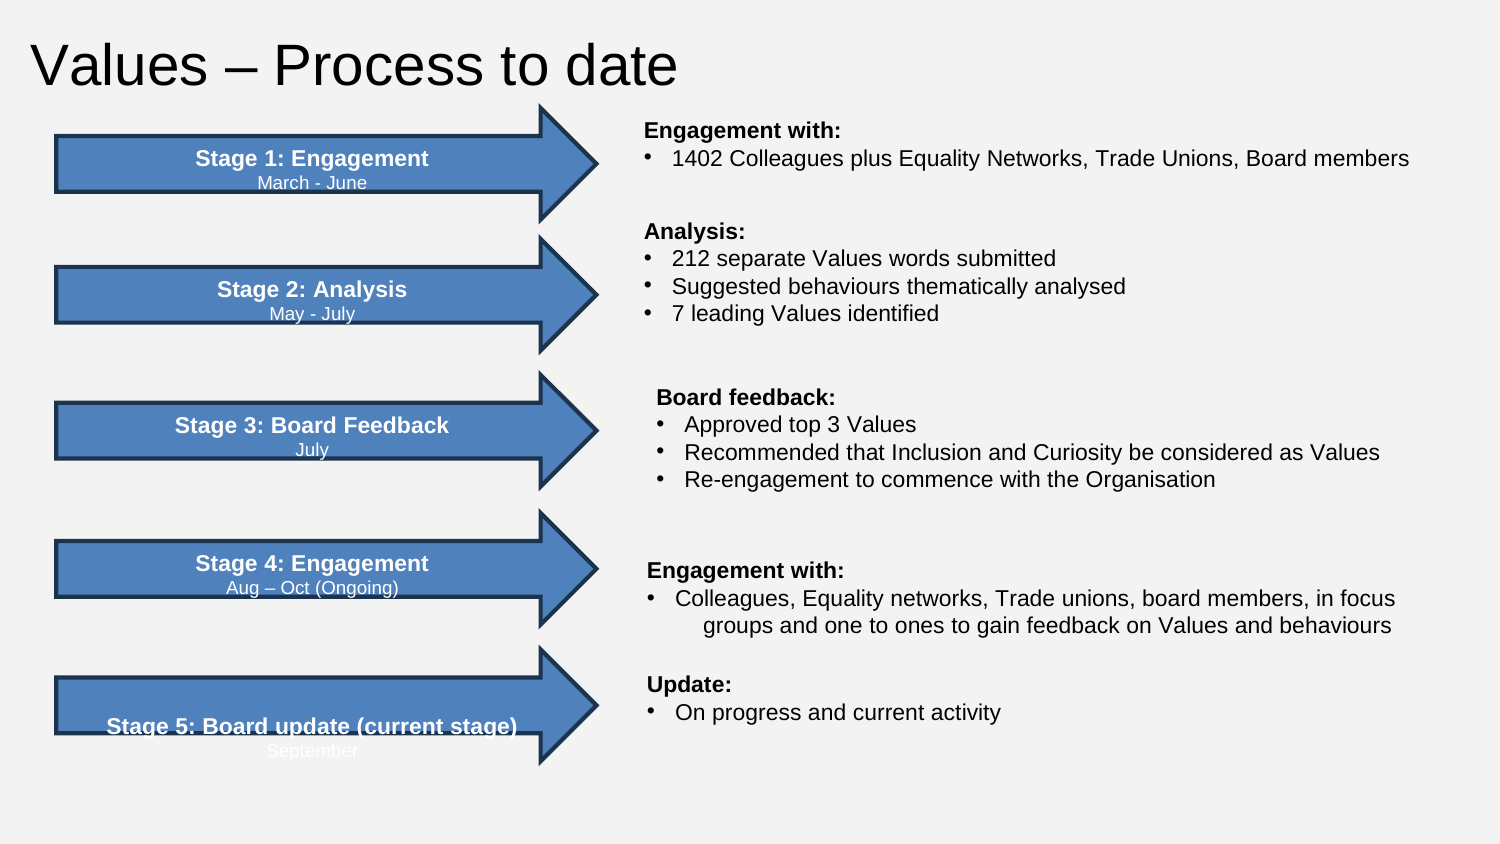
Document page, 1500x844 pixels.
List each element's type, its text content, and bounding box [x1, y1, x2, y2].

text_box Engagement with: 1402 Colleagues plus Equality Networks, Trade Unions, Board members [628, 108, 1447, 179]
text_box Stage 1: Engagement March - June [56, 108, 597, 220]
text_box Values – Process to date [15, 19, 696, 106]
text_box Stage 2: Analysis May - July [56, 238, 597, 351]
text_box Stage 4: Engagement Aug – Oct (Ongoing) [56, 513, 597, 625]
text_box Board feedback: Approved top 3 Values Recommended that Inclusion and Curiosity be considered as Values Re-engagement to commence with the Organisation [641, 374, 1488, 502]
text_box Stage 3: Board Feedback July [56, 374, 597, 487]
text_box Engagement with: Colleagues, Equality networks, Trade unions, board members, in focus groups and one to ones to gain feedback on Values and behaviours [631, 521, 1476, 648]
text_box Stage 5: Board update (current stage) September [56, 649, 597, 762]
text_box Analysis: 212 separate Values words submitted Suggested behaviours thematically analysed 7 leading Values identified [628, 208, 1476, 335]
text_box Update: On progress and current activity [631, 634, 1257, 734]
